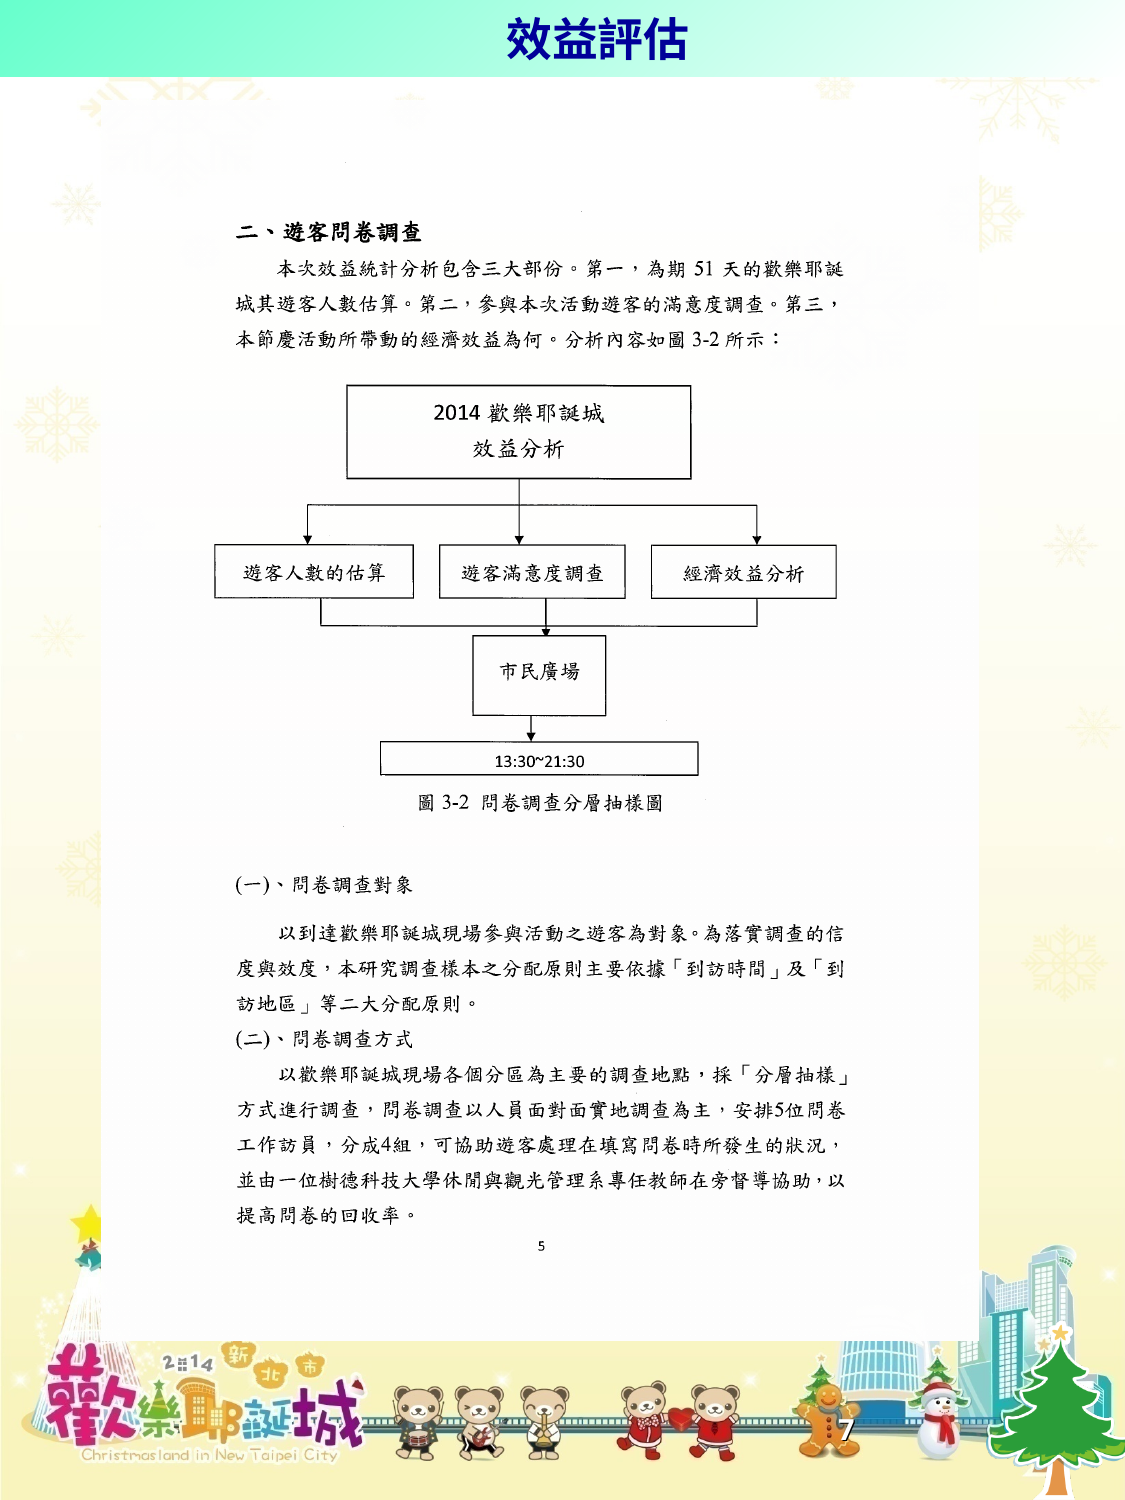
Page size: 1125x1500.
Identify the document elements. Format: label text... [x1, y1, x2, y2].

picture [101, 100, 979, 1341]
title 效益評估 [196, 0, 1000, 76]
text_box 7 [822, 1390, 1085, 1471]
